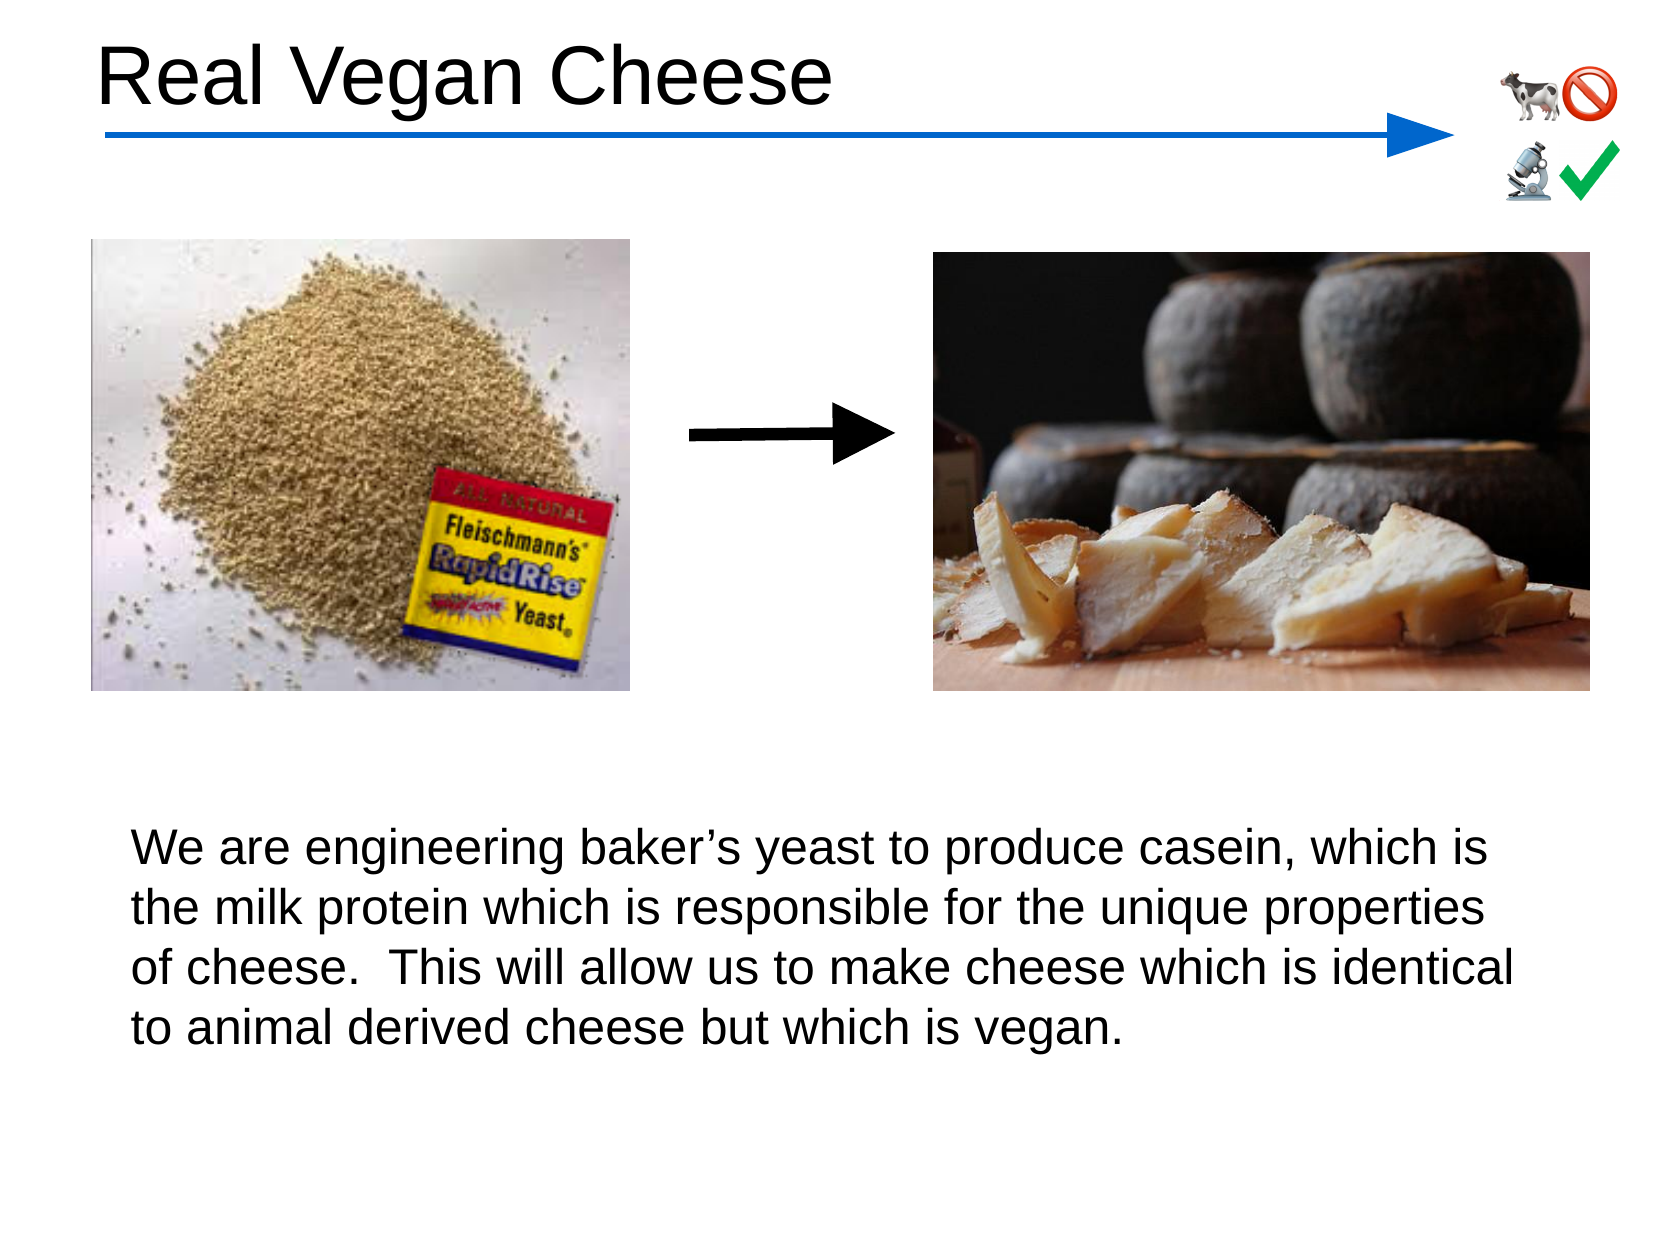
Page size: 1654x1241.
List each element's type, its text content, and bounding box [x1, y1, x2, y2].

picture [1499, 63, 1620, 124]
picture [1499, 140, 1620, 201]
picture [933, 252, 1590, 691]
picture [91, 240, 630, 691]
text_box We are engineering baker’s yeast to produce casein, which is the milk protein which is responsible for the unique properties of cheese. This will allow us to make cheese which is identical to animal derived cheese but which is vegan. [115, 799, 1551, 1100]
text_box Real Vegan Cheese [63, 5, 1380, 240]
